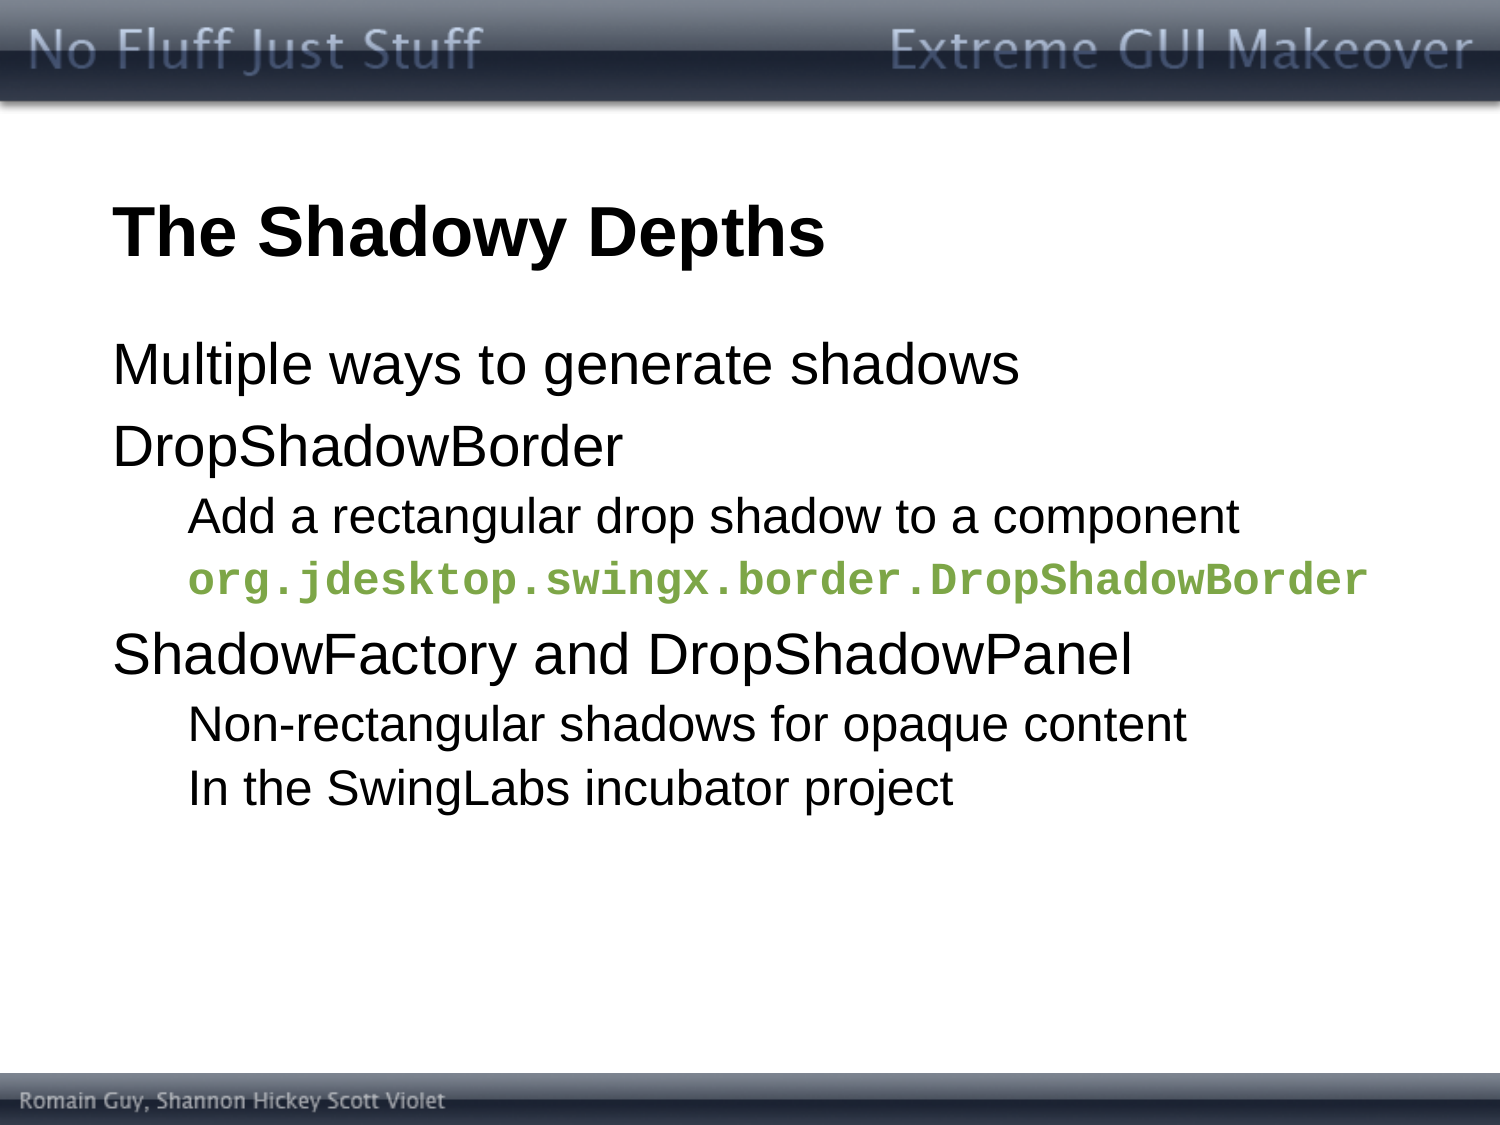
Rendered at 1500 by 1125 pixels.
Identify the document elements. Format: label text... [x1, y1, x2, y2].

picture [0, 0, 1500, 114]
picture [0, 1073, 1500, 1125]
title The Shadowy Depths [112, 119, 1417, 271]
list Multiple ways to generate shadows DropShadowBorder Add a rectangular drop shadow to a component org.jdesktop.swingx.border.DropShadowBorder ShadowFactory and DropShadowPanel Non-rectangular shadows for opaque content In the SwingLabs incubator project [112, 337, 1463, 1030]
